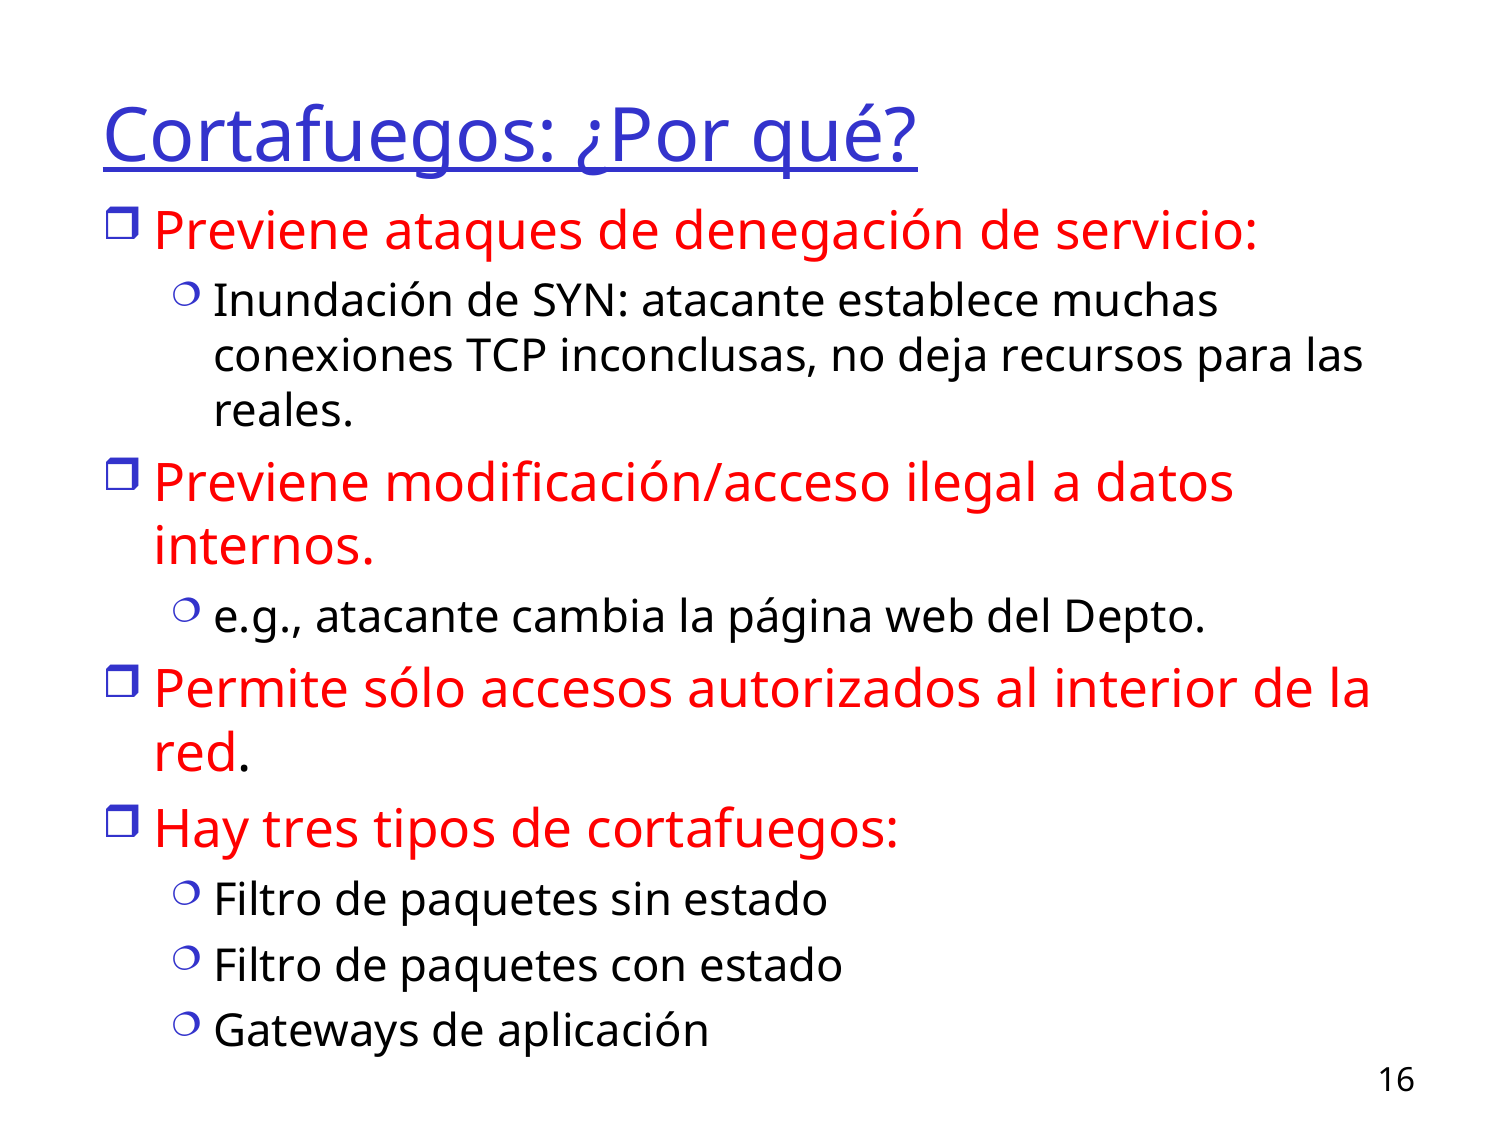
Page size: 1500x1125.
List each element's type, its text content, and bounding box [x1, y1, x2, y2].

list Previene ataques de denegación de servicio: Inundación de SYN: atacante establece muchas conexiones TCP inconclusas, no deja recursos para las reales. Previene modificación/acceso ilegal a datos internos. e.g., atacante cambia la página web del Depto. Permite sólo accesos autorizados al interior de la red. Hay tres tipos de cortafuegos: Filtro de paquetes sin estado Filtro de paquetes con estado Gateways de aplicación [87, 188, 1407, 1069]
title Cortafuegos: ¿Por qué? [87, 23, 1363, 188]
